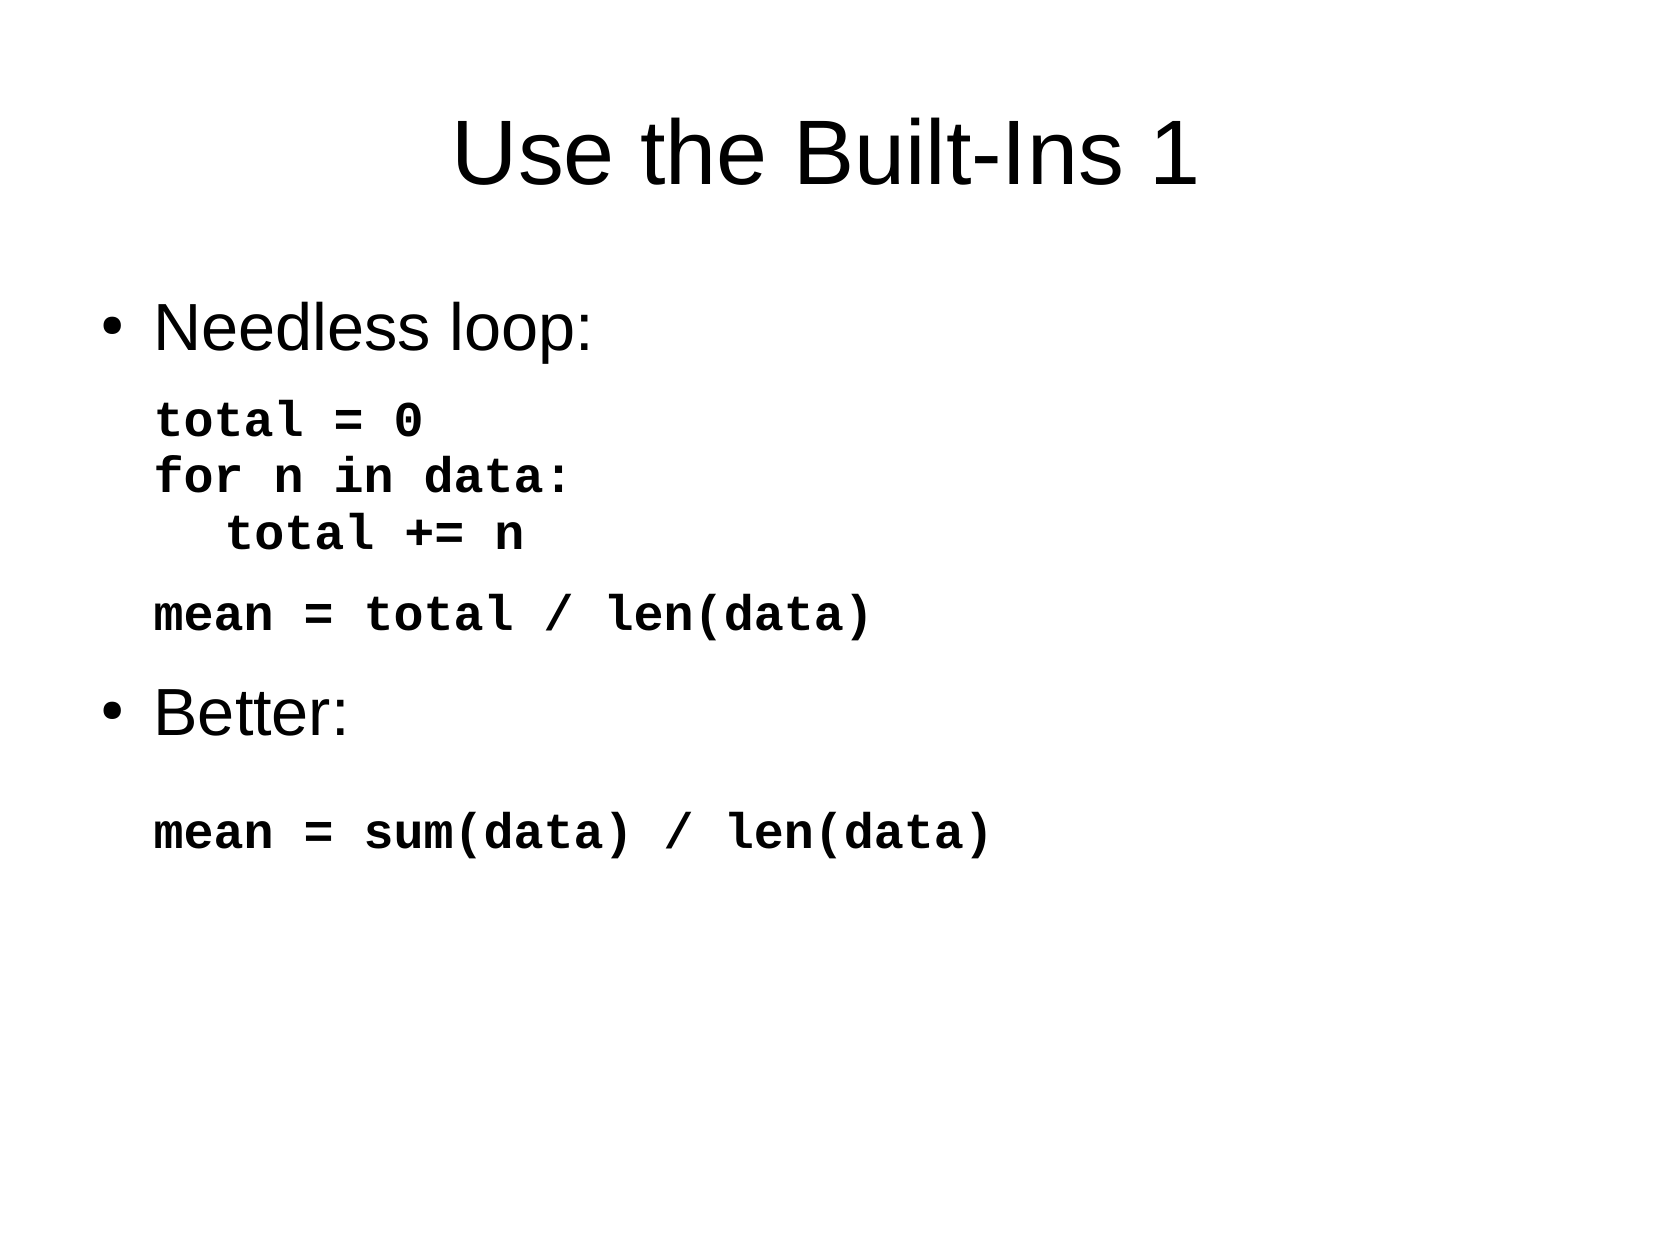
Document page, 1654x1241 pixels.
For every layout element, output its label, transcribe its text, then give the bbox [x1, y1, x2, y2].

list Needless loop: total = 0 for n in data: total += n mean = total / len(data) Better: mean = sum(data) / len(data) [82, 290, 1571, 1010]
title Use the Built-Ins 1 [82, 49, 1571, 257]
